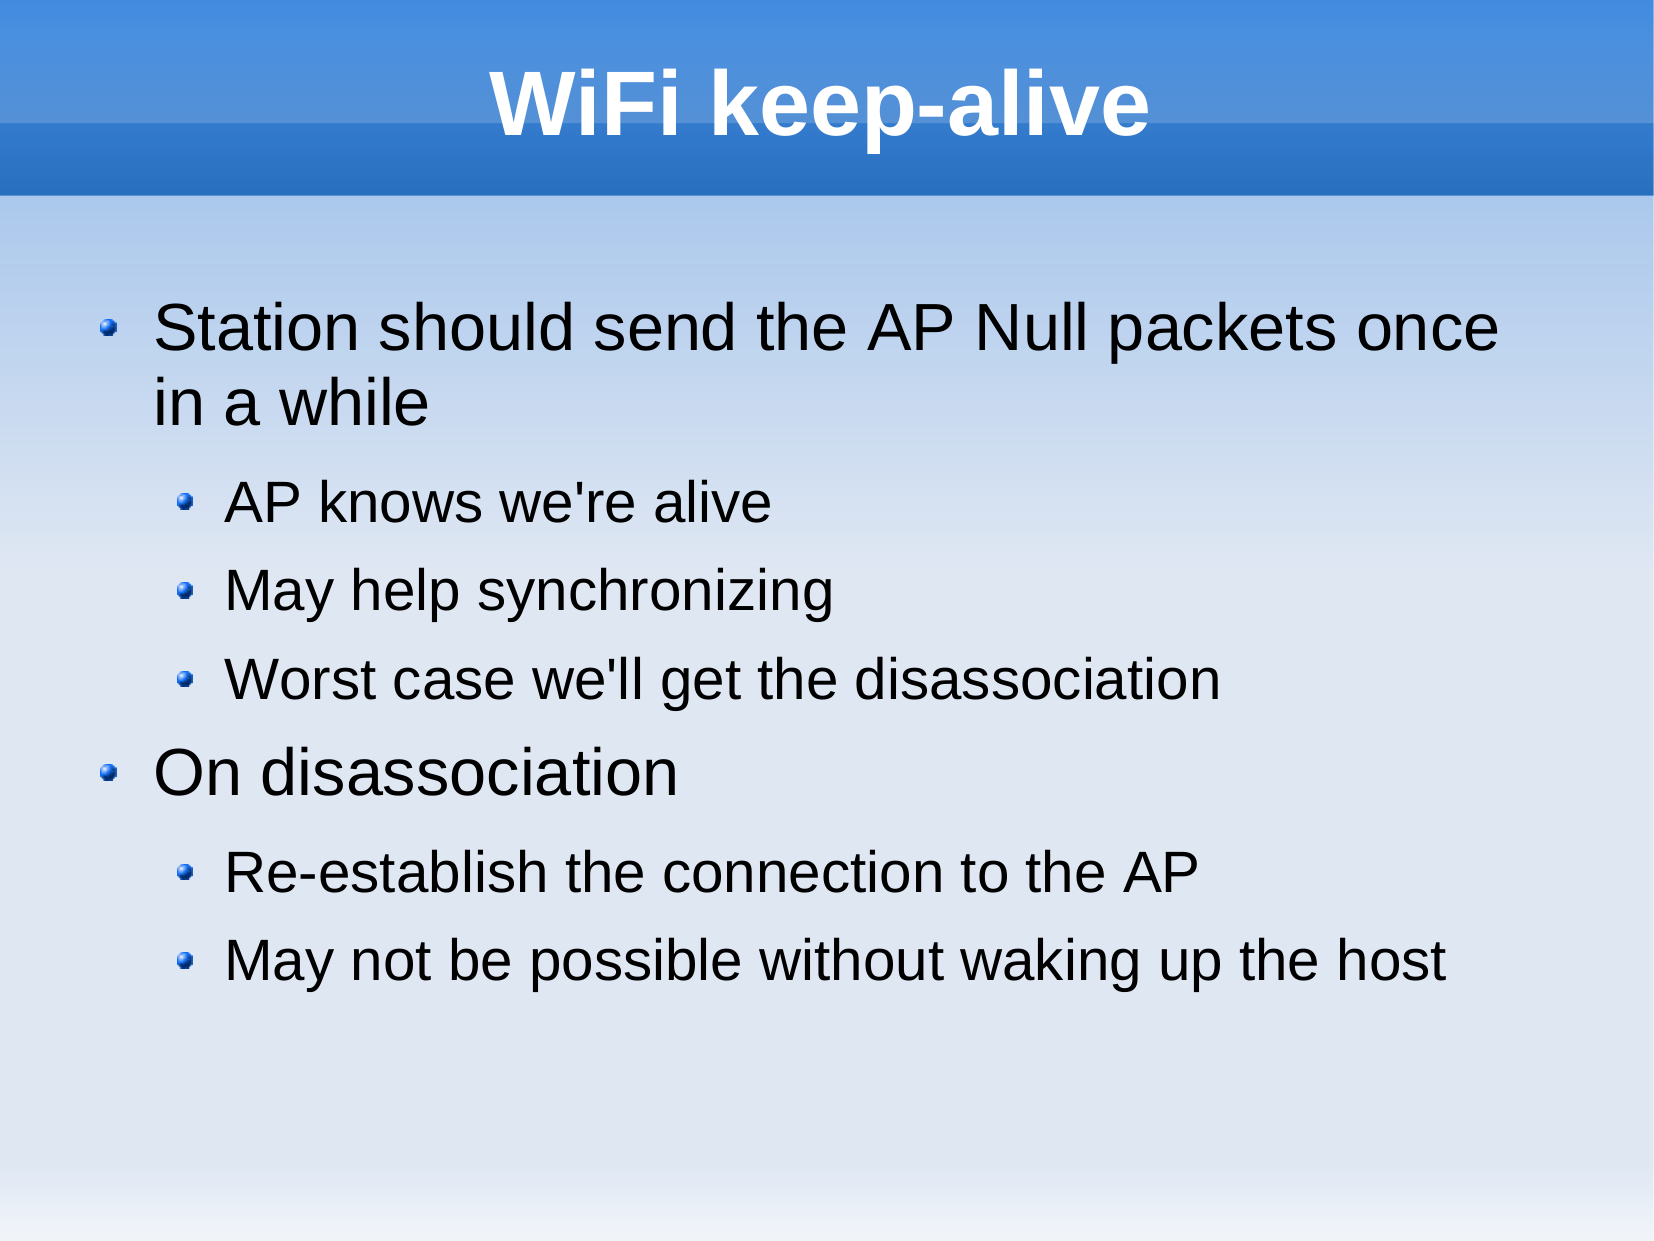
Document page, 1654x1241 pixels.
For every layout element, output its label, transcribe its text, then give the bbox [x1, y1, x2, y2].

title WiFi keep-alive [76, 0, 1565, 208]
picture [0, 0, 1654, 1241]
list Station should send the AP Null packets once in a while AP knows we're alive May help synchronizing Worst case we'll get the disassociation On disassociation Re-establish the connection to the AP May not be possible without waking up the host [82, 290, 1571, 1094]
